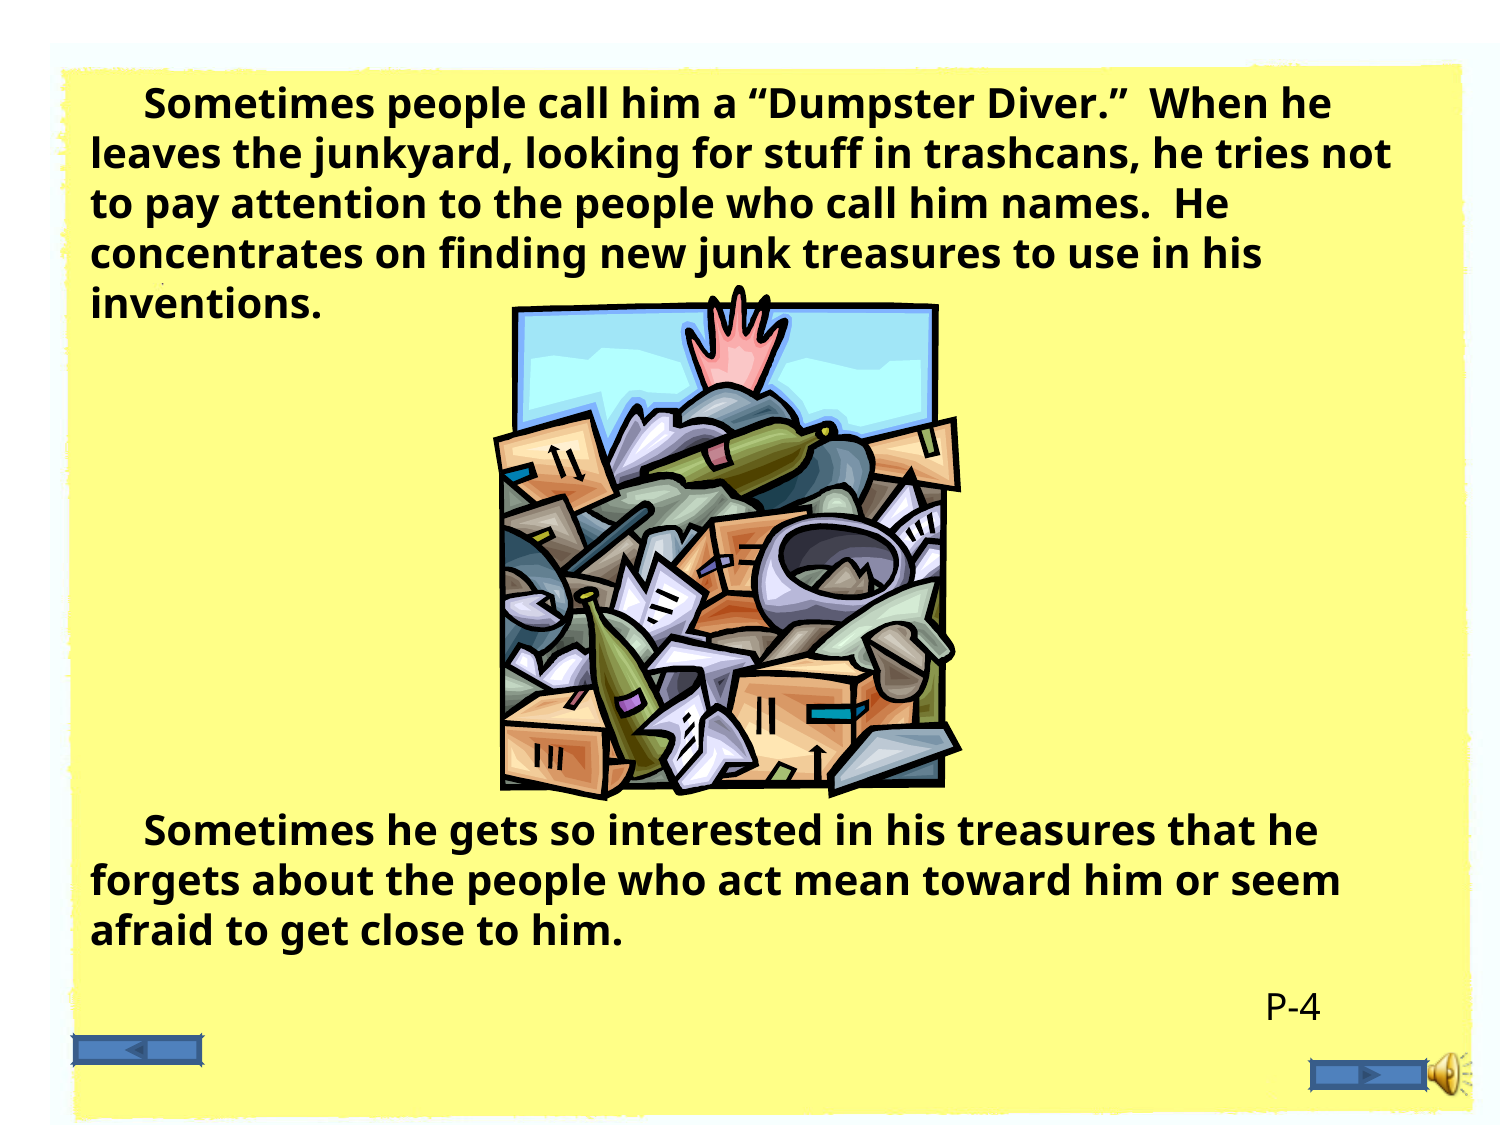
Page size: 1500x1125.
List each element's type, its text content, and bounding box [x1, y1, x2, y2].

picture [50, 43, 1500, 1125]
text_box [1313, 1062, 1426, 1088]
text_box [76, 1037, 201, 1063]
text_box P-4 [1250, 974, 1388, 1036]
text_box Sometimes people call him a “Dumpster Diver.” When he leaves the junkyard, looking for stuff in trashcans, he tries not to pay attention to the people who call him names. He concentrates on finding new junk treasures to use in his inventions. [74, 69, 1450, 386]
text_box Sometimes he gets so interested in his treasures that he forgets about the people who act mean toward him or seem afraid to get close to him. [75, 795, 1426, 962]
